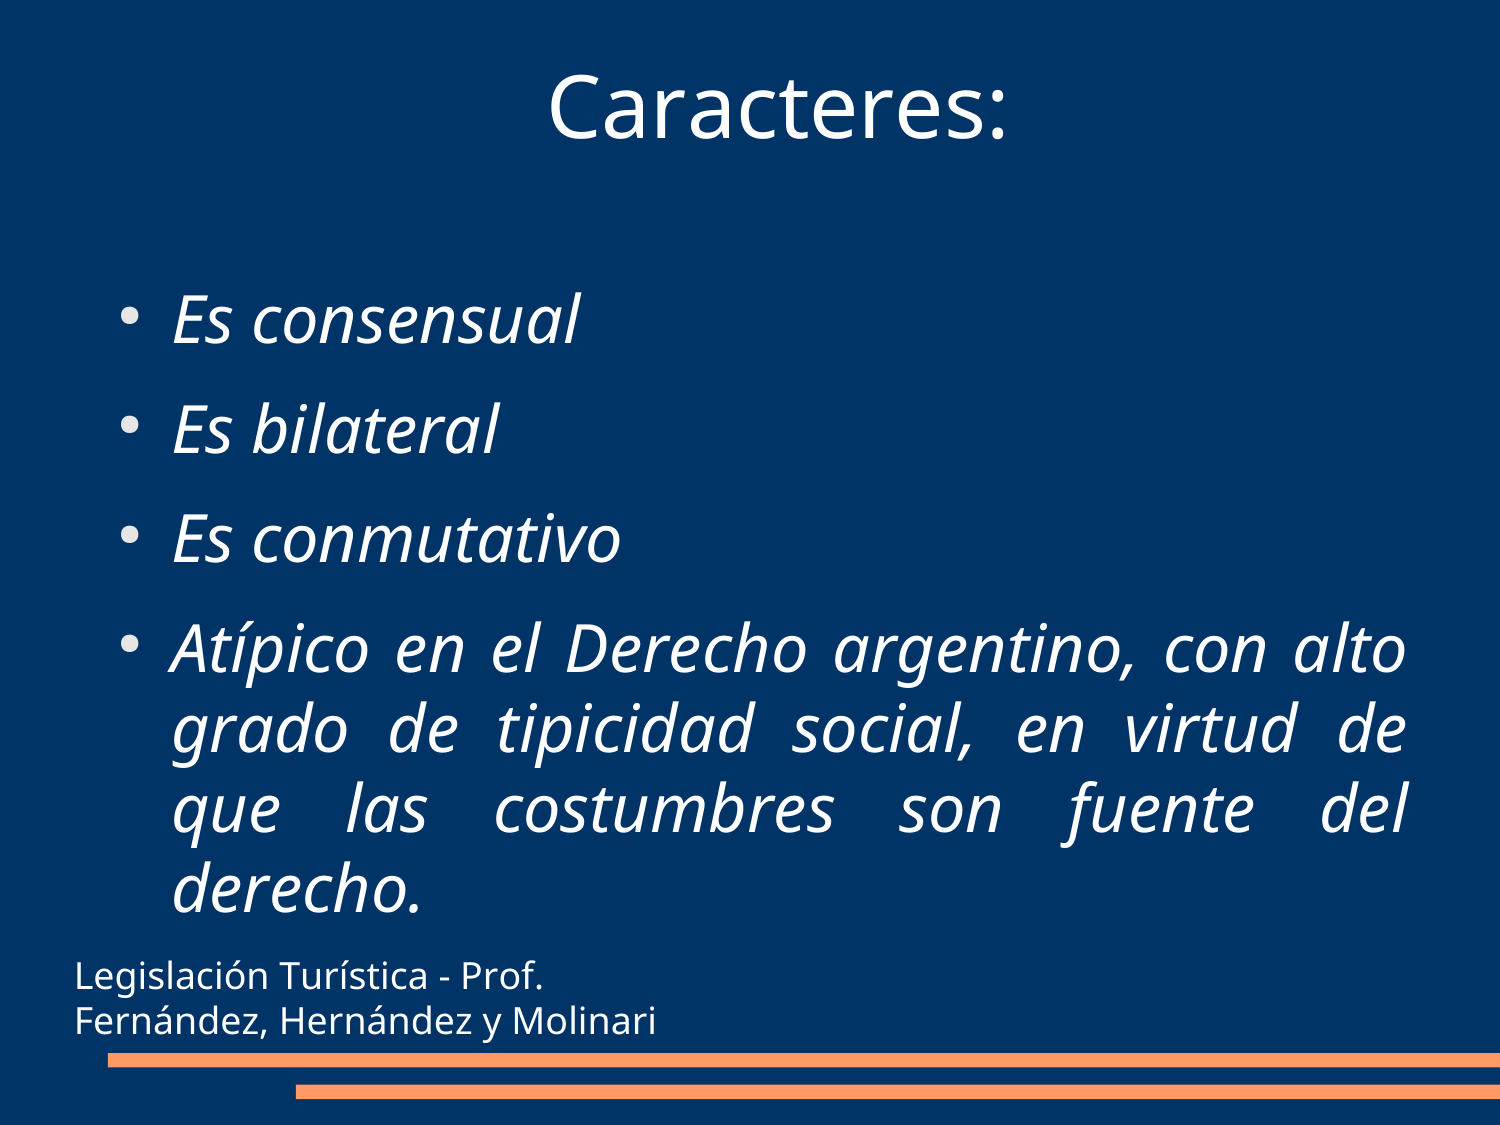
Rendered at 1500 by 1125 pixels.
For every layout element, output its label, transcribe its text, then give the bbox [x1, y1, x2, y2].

title Caracteres: [75, 43, 1425, 165]
list Es consensual Es bilateral Es conmutativo Atípico en el Derecho argentino, con alto grado de tipicidad social, en virtud de que las costumbres son fuente del derecho. [75, 165, 1425, 916]
footer Legislación Turística - Prof. Fernández, Hernández y Molinari [59, 944, 758, 995]
